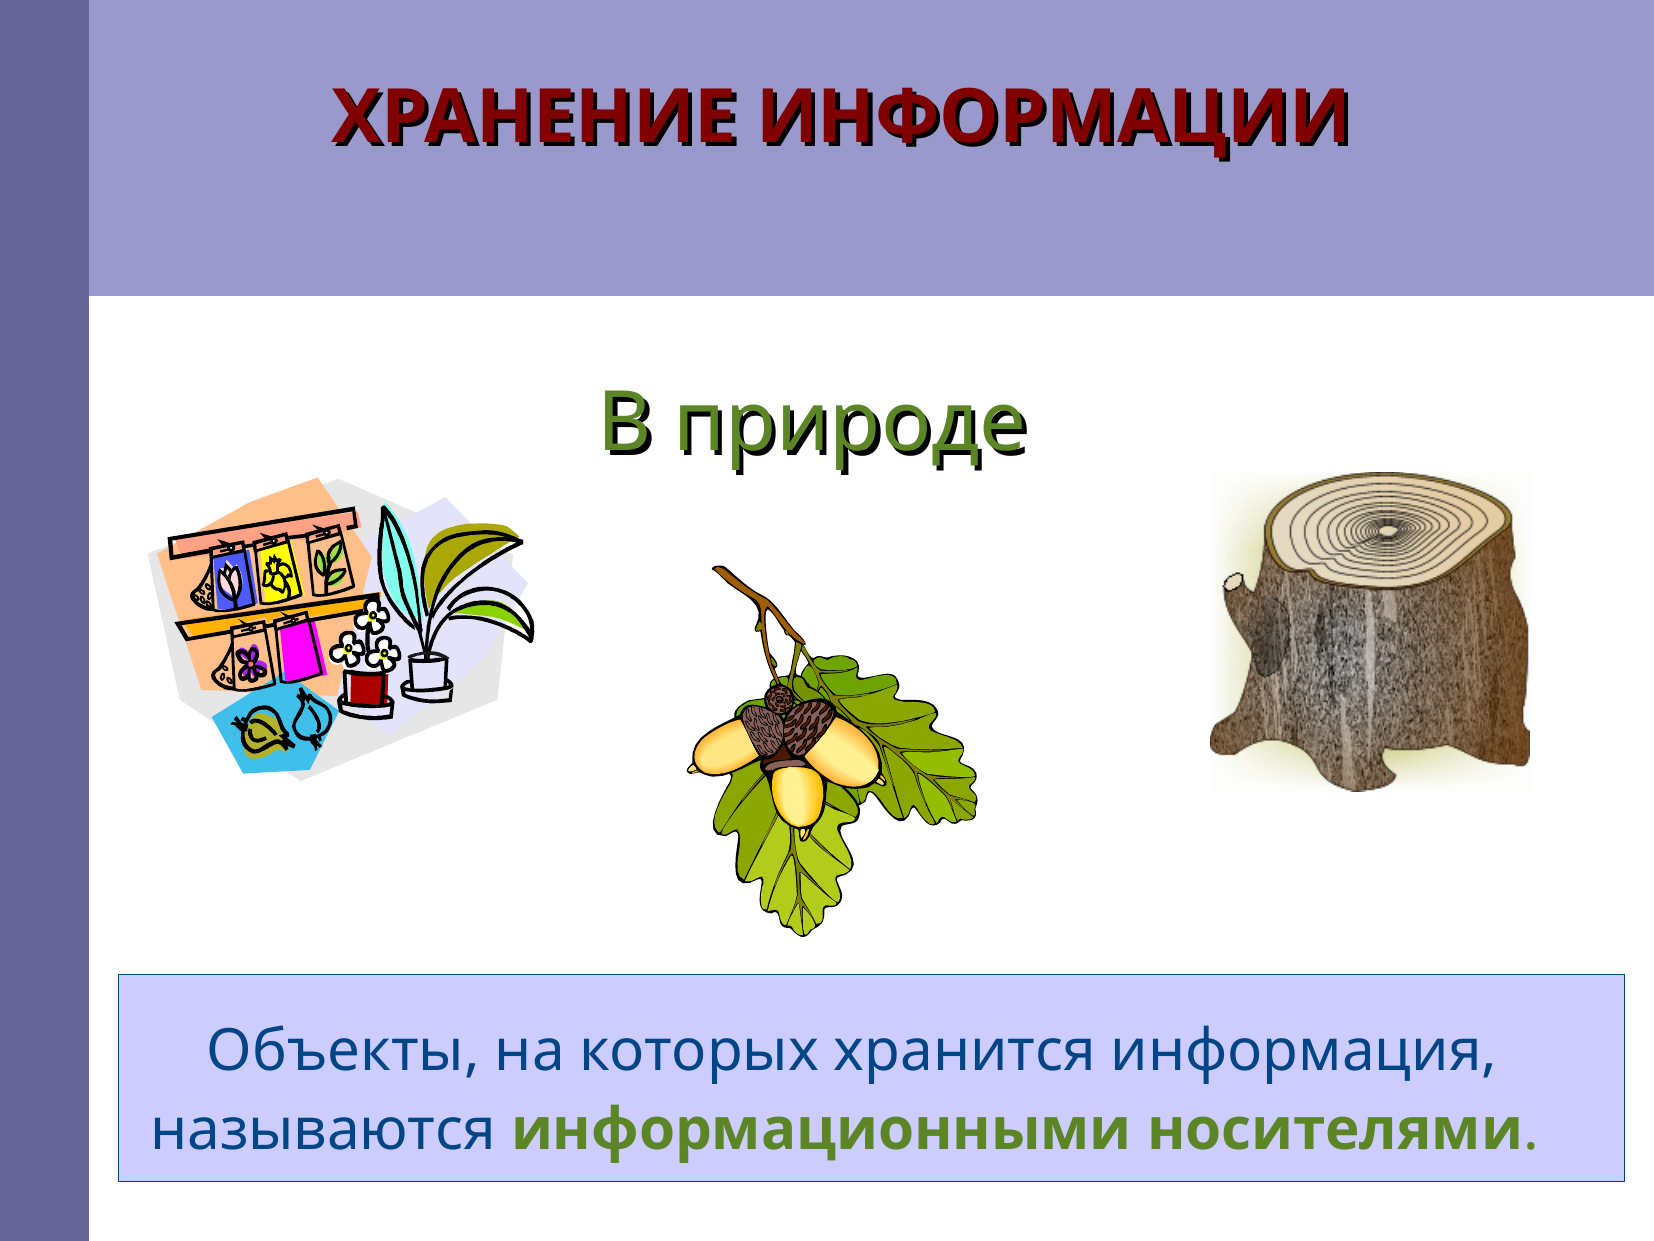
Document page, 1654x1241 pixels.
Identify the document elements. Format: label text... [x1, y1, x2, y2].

text_box [118, 974, 1625, 1182]
text_box Объекты, на которых хранится информация, называются информационными носителями. [88, 1001, 1616, 1163]
text_box ХРАНЕНИЕ ИНФОРМАЦИИ [294, 55, 1388, 296]
picture [1210, 472, 1530, 792]
text_box В природе [501, 354, 1123, 470]
picture [147, 472, 539, 787]
picture [595, 561, 1034, 987]
